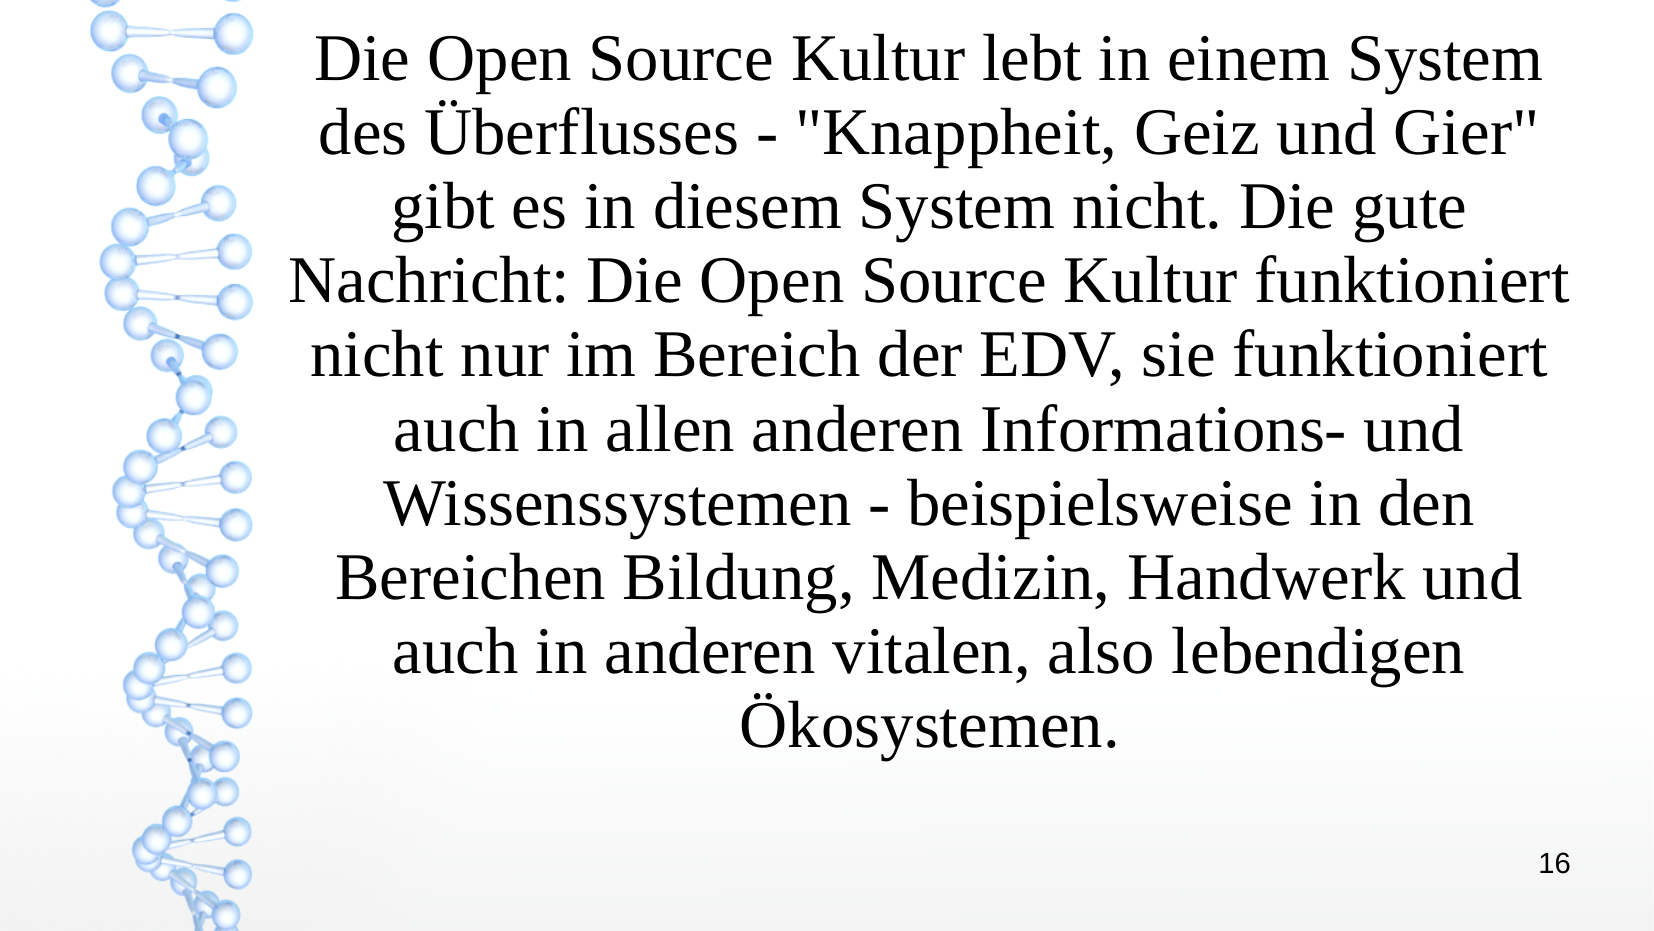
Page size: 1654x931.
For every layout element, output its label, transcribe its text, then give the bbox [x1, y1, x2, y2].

subtitle Die Open Source Kultur lebt in einem System des Überflusses - "Knappheit, Geiz und Gier" gibt es in diesem System nicht. Die gute Nachricht: Die Open Source Kultur funktioniert nicht nur im Bereich der EDV, sie funktioniert auch in allen anderen Informations- und Wissenssystemen - beispielsweise in den Bereichen Bildung, Medizin, Handwerk und auch in anderen vitalen, also lebendigen Ökosystemen. [265, 21, 1595, 762]
picture [0, 0, 1654, 931]
